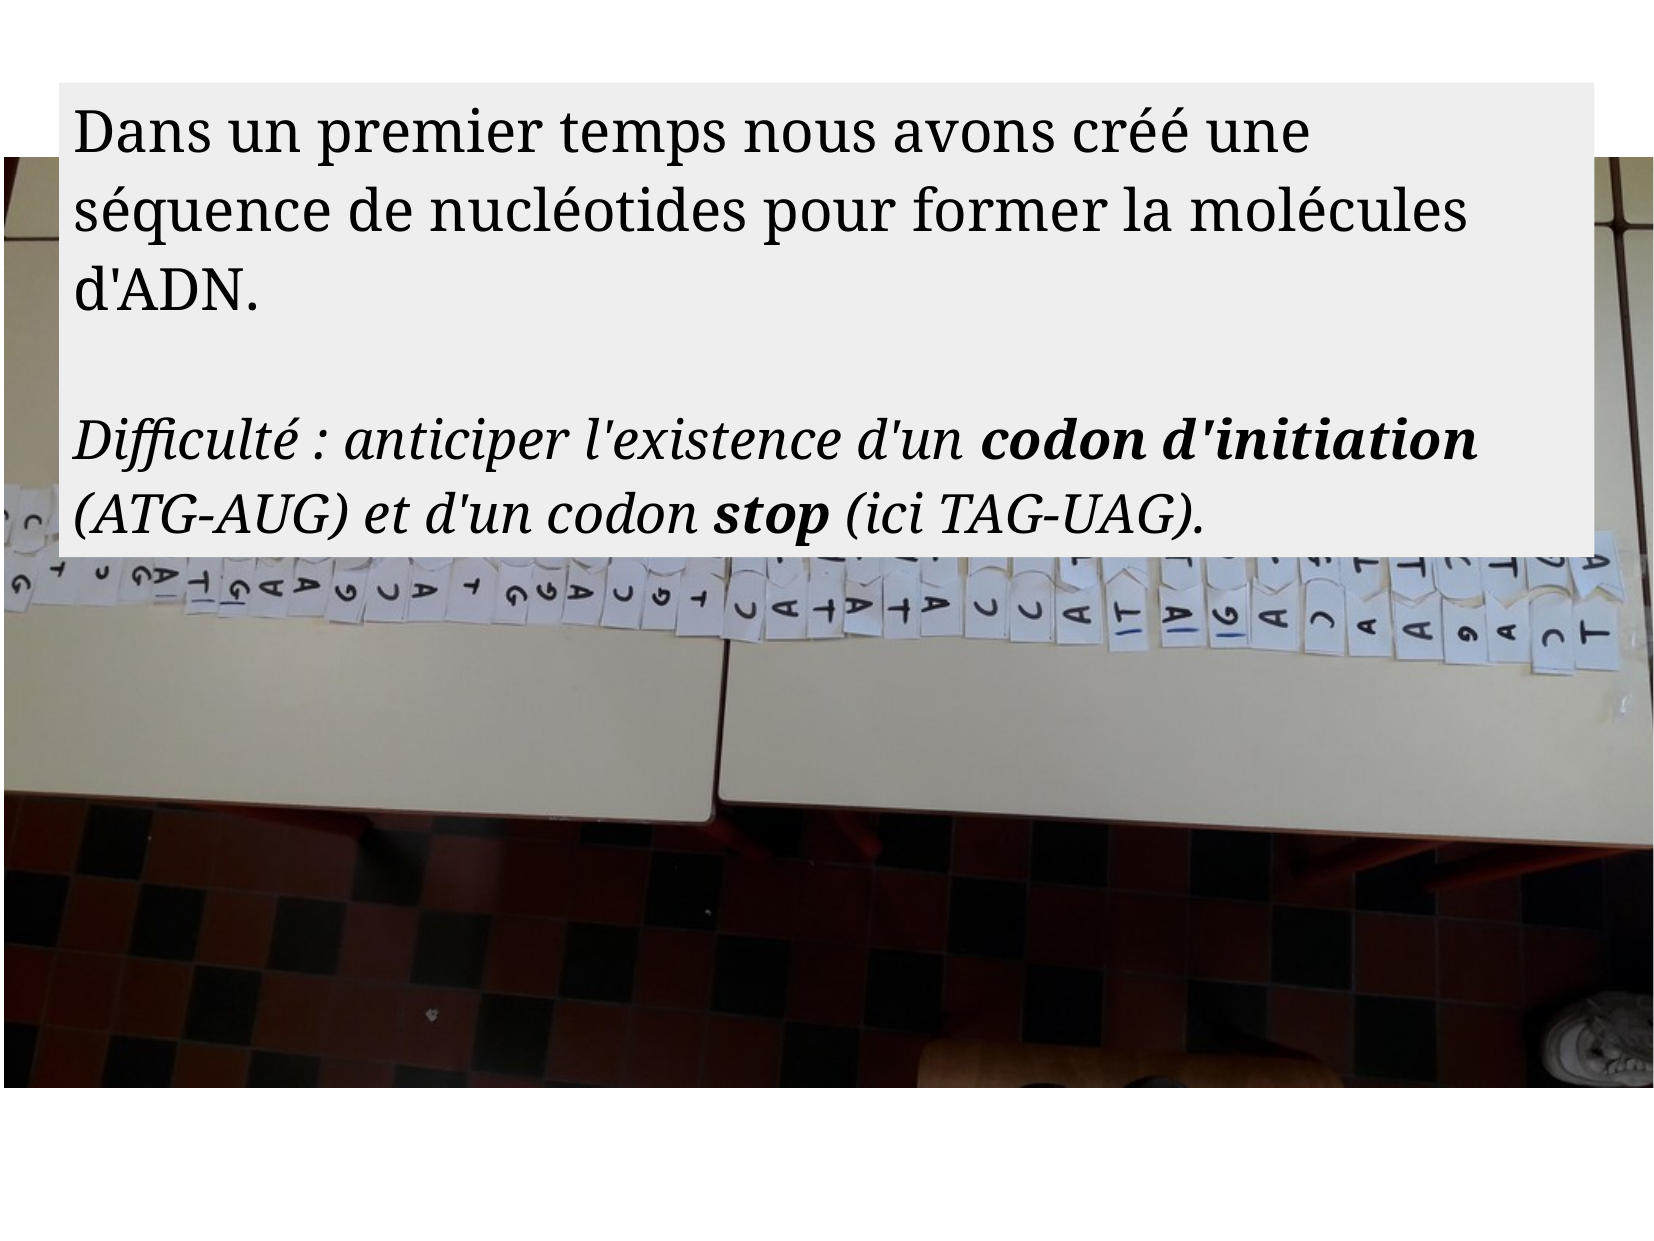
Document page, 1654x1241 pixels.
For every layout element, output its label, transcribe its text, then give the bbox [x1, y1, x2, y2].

text_box Dans un premier temps nous avons créé une séquence de nucléotides pour former la molécules d'ADN. Difficulté : anticiper l'existence d'un codon d'initiation (ATG-AUG) et d'un codon stop (ici TAG-UAG). [59, 82, 1595, 439]
picture [4, 157, 1654, 1088]
